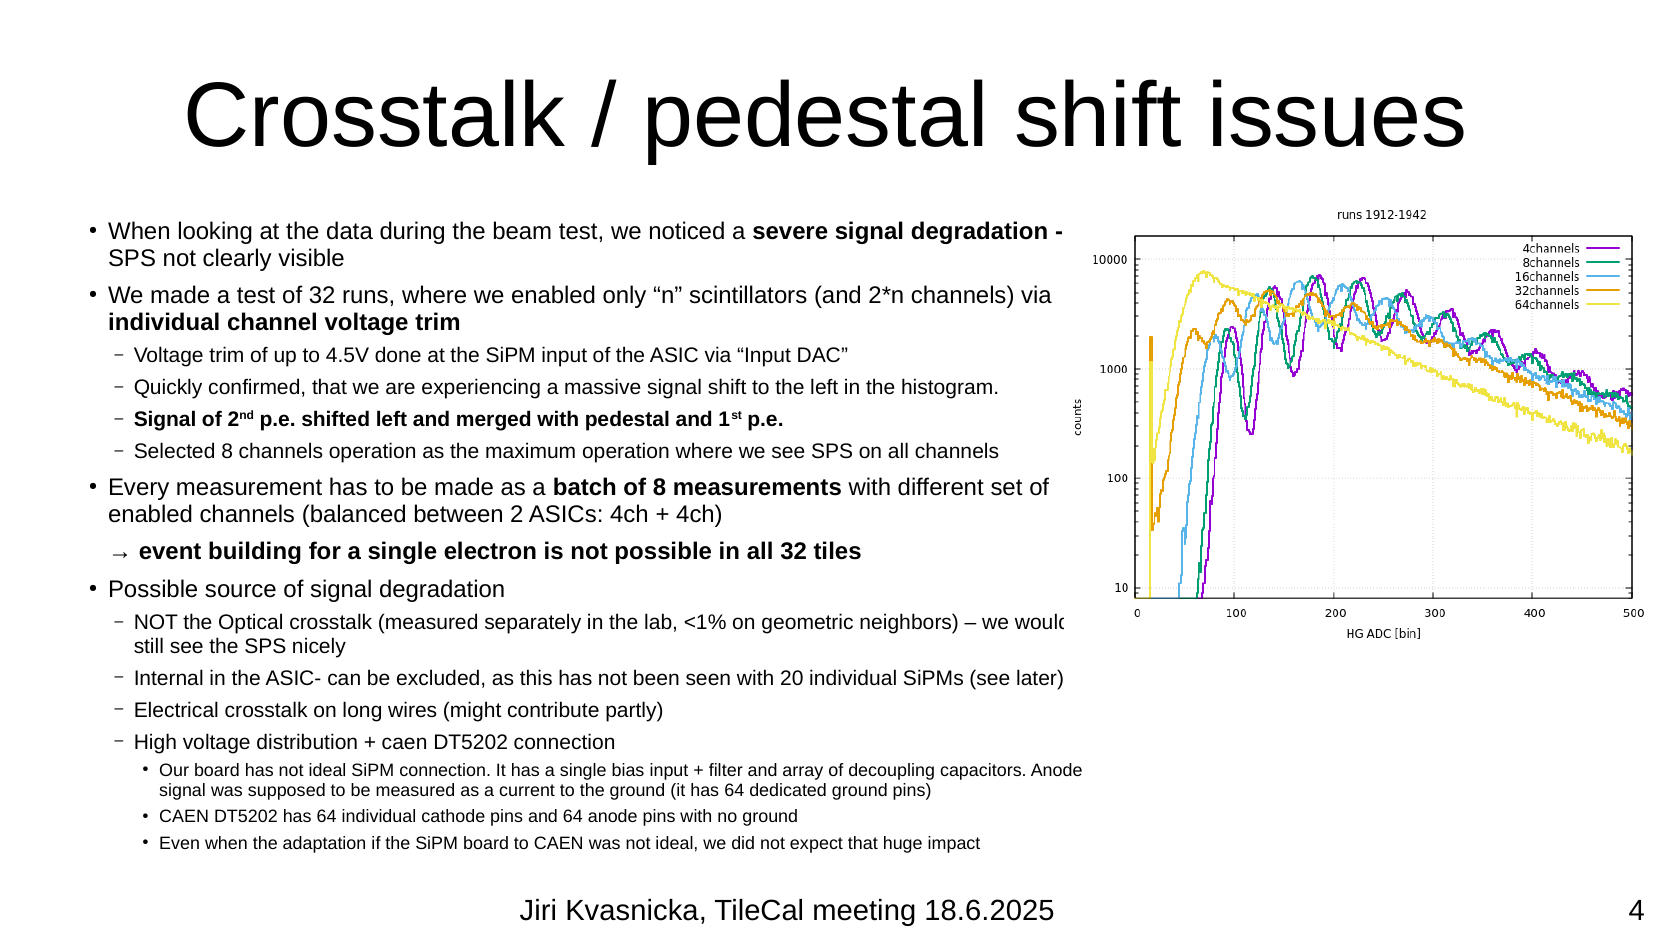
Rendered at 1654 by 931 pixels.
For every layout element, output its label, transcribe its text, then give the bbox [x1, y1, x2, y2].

list When looking at the data during the beam test, we noticed a severe signal degradation - SPS not clearly visible We made a test of 32 runs, where we enabled only “n” scintillators (and 2*n channels) via individual channel voltage trim Voltage trim of up to 4.5V done at the SiPM input of the ASIC via “Input DAC” Quickly confirmed, that we are experiencing a massive signal shift to the left in the histogram. Signal of 2nd p.e. shifted left and merged with pedestal and 1st p.e. Selected 8 channels operation as the maximum operation where we see SPS on all channels Every measurement has to be made as a batch of 8 measurements with different set of enabled channels (balanced between 2 ASICs: 4ch + 4ch) → event building for a single electron is not possible in all 32 tiles Possible source of signal degradation NOT the Optical crosstalk (measured separately in the lab, <1% on geometric neighbors) – we would still see the SPS nicely Internal in the ASIC- can be excluded, as this has not been seen with 20 individual SiPMs (see later) Electrical crosstalk on long wires (might contribute partly) High voltage distribution + caen DT5202 connection Our board has not ideal SiPM connection. It has a single bias input + filter and array of decoupling capacitors. Anode signal was supposed to be measured as a current to the ground (it has 64 dedicated ground pins) CAEN DT5202 has 64 individual cathode pins and 64 anode pins with no ground Even when the adaptation if the SiPM board to CAEN was not ideal, we did not expect that huge impact [82, 217, 1088, 863]
title Crosstalk / pedestal shift issues [82, 37, 1571, 193]
picture [1064, 192, 1651, 643]
